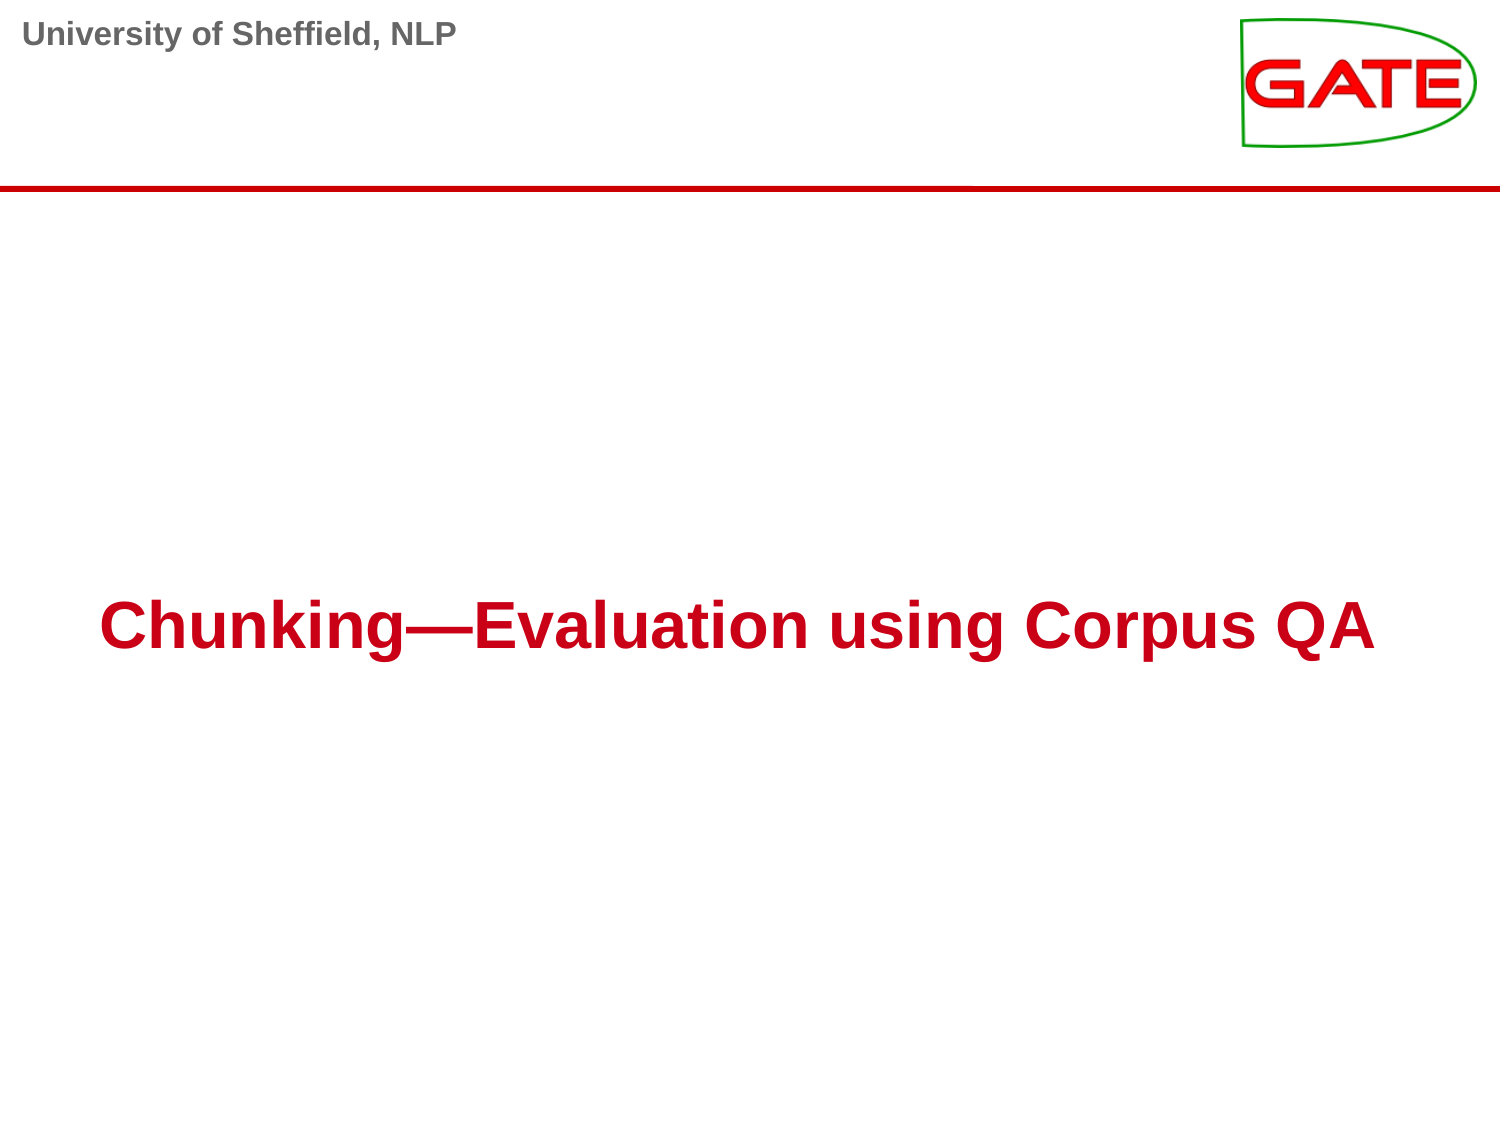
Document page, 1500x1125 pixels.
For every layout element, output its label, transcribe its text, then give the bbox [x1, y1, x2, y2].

picture [1240, 18, 1477, 148]
subtitle Chunking—Evaluation using Corpus QA [59, 250, 1418, 1002]
